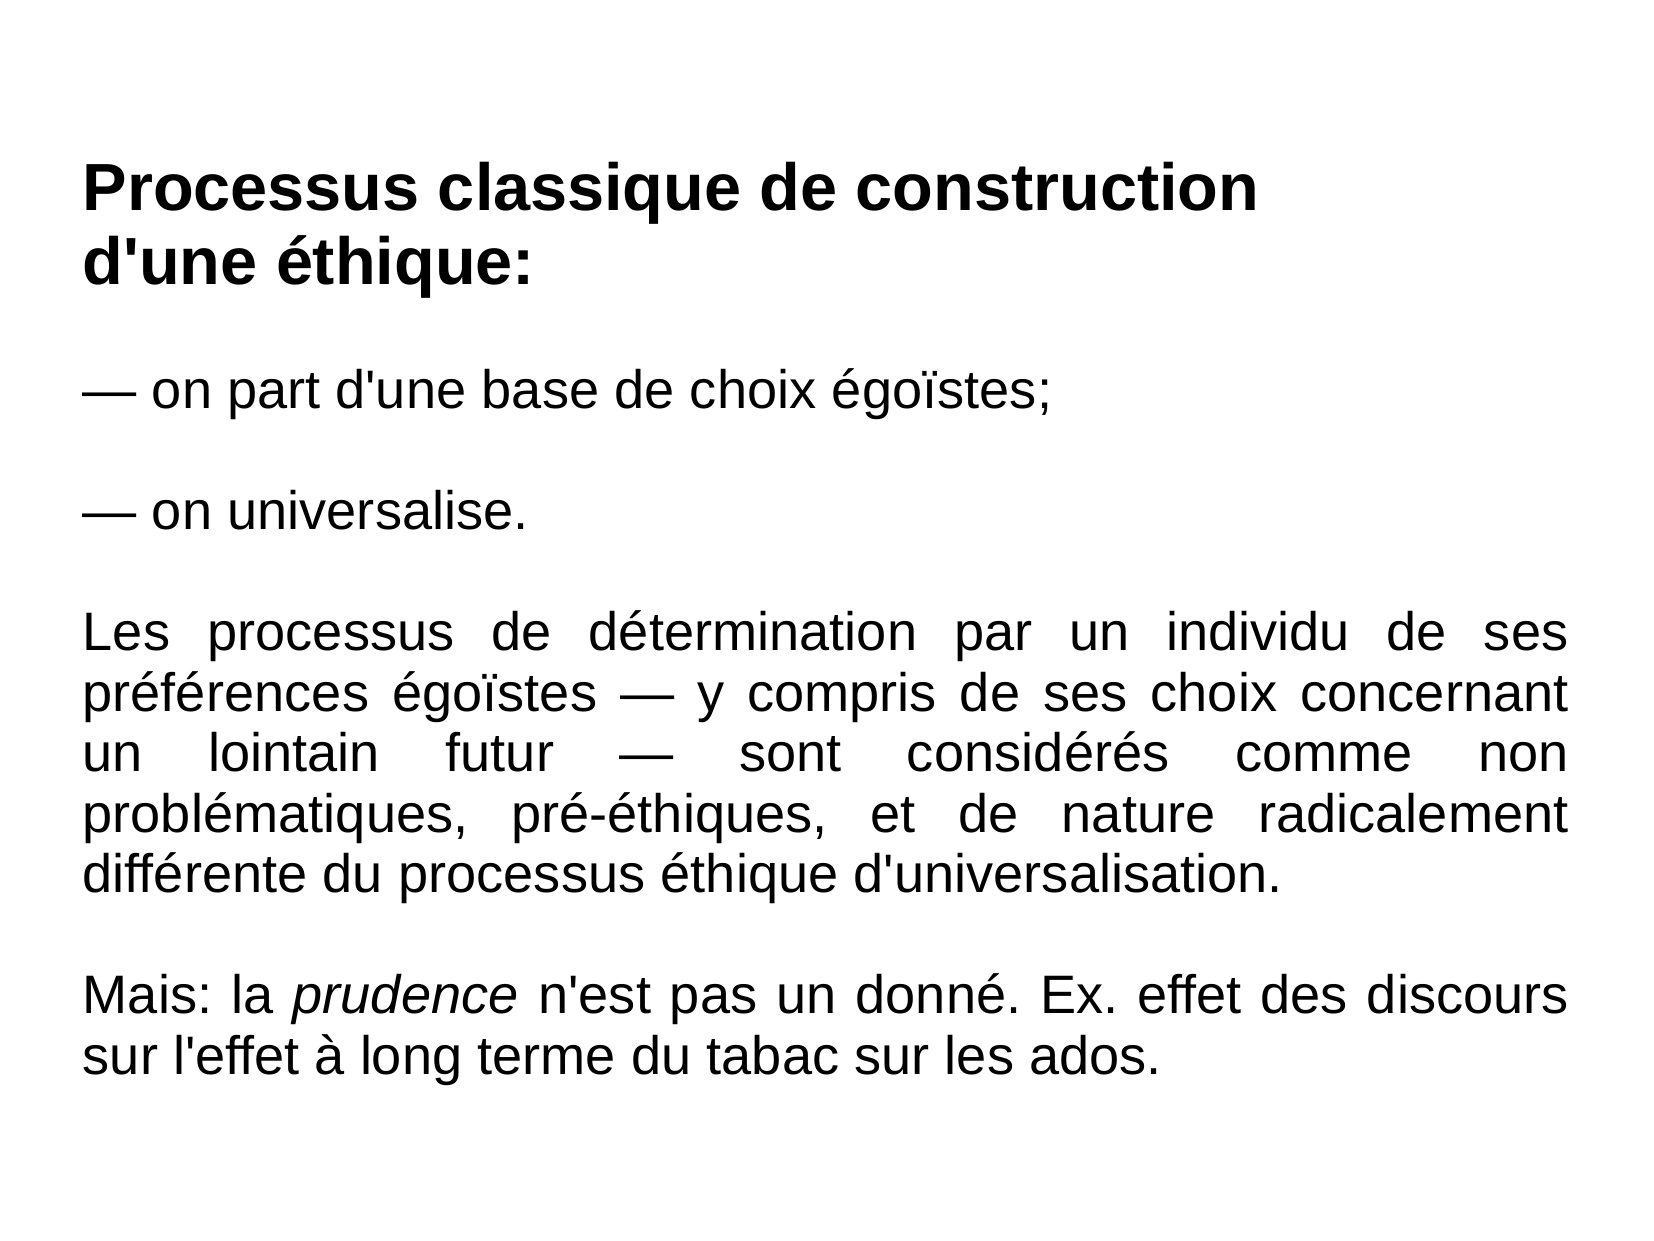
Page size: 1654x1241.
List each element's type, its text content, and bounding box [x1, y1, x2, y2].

subtitle Processus classique de construction d'une éthique: — on part d'une base de choix égoïstes; — on universalise. Les processus de détermination par un individu de ses préférences égoïstes — y compris de ses choix concernant un lointain futur — sont considérés comme non problématiques, pré-éthiques, et de nature radicalement différente du processus éthique d'universalisation. Mais: la prudence n'est pas un donné. Ex. effet des discours sur l'effet à long terme du tabac sur les ados. [82, 112, 1571, 1124]
